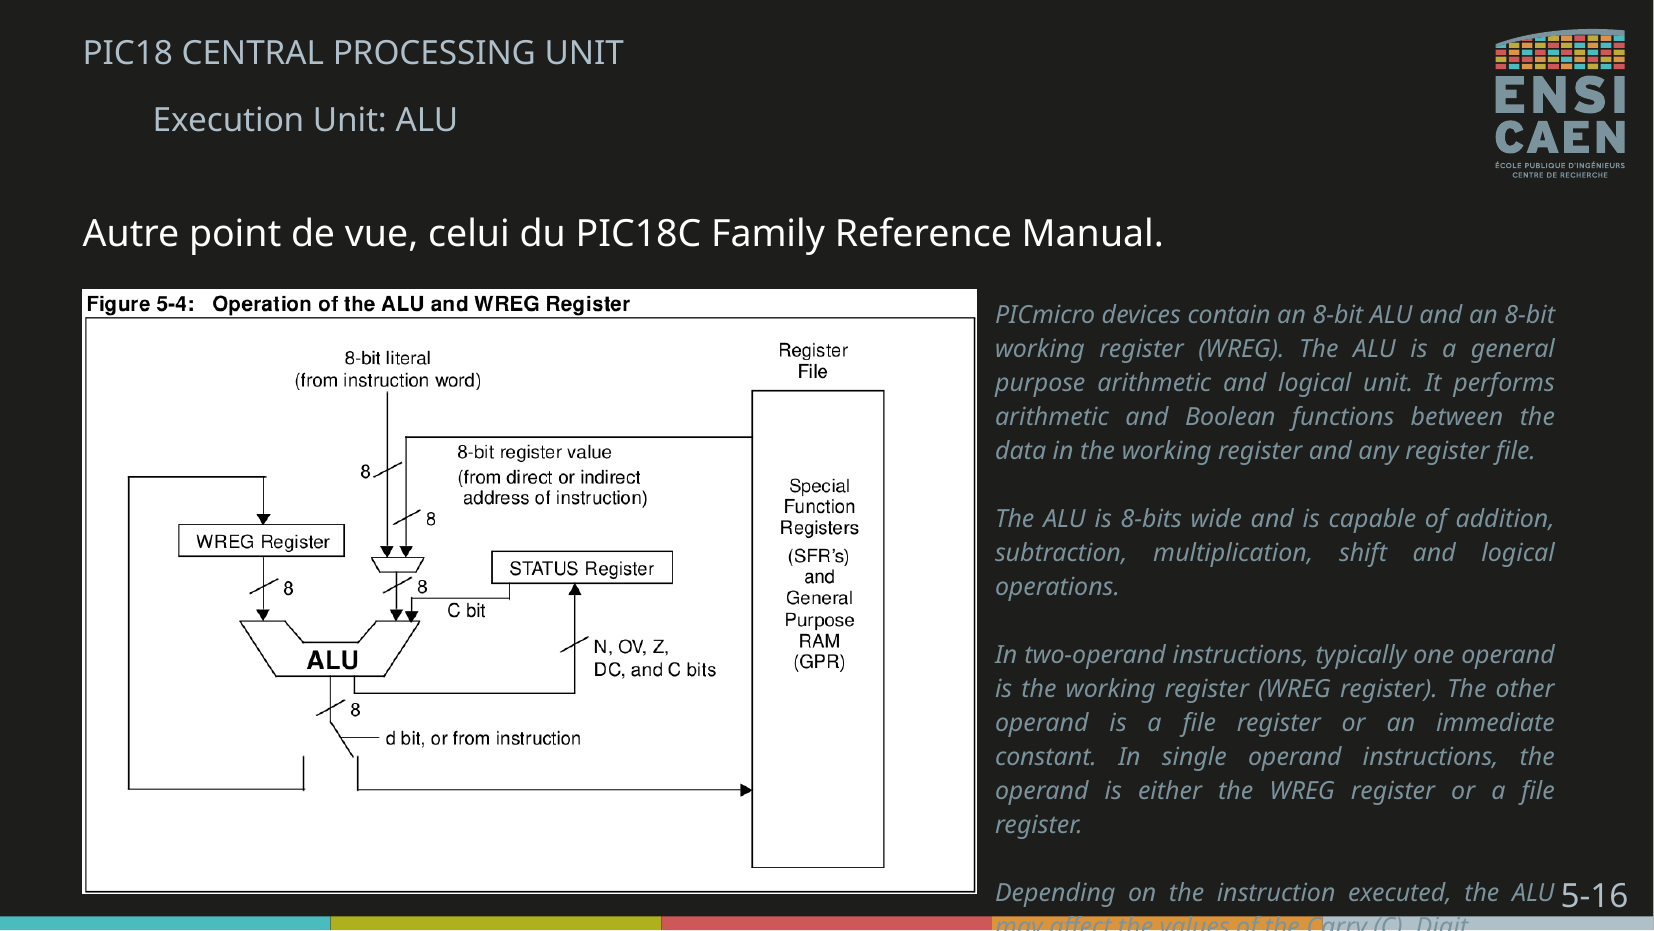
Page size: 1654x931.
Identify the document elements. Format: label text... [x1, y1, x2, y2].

text_box PICmicro devices contain an 8-bit ALU and an 8-bit working register (WREG). The ALU is a general purpose arithmetic and logical unit. It performs arithmetic and Boolean functions between the data in the working register and any register file. The ALU is 8-bits wide and is capable of addition, subtraction, multiplication, shift and logical operations. In two-operand instructions, typically one operand is the working register (WREG register). The other operand is a file register or an immediate constant. In single operand instructions, the operand is either the WREG register or a file register. Depending on the instruction executed, the ALU may affect the values of the Carry (C), Digit Carry (DC), Zero (Z), Overflow (OV), and Negative (N) bits in the STATUS register. [980, 289, 1571, 865]
list Autre point de vue, celui du PIC18C Family Reference Manual. [82, 206, 1571, 916]
title PIC18 CENTRAL PROCESSING UNIT Execution Unit: ALU [82, 0, 1467, 148]
picture [82, 289, 977, 894]
